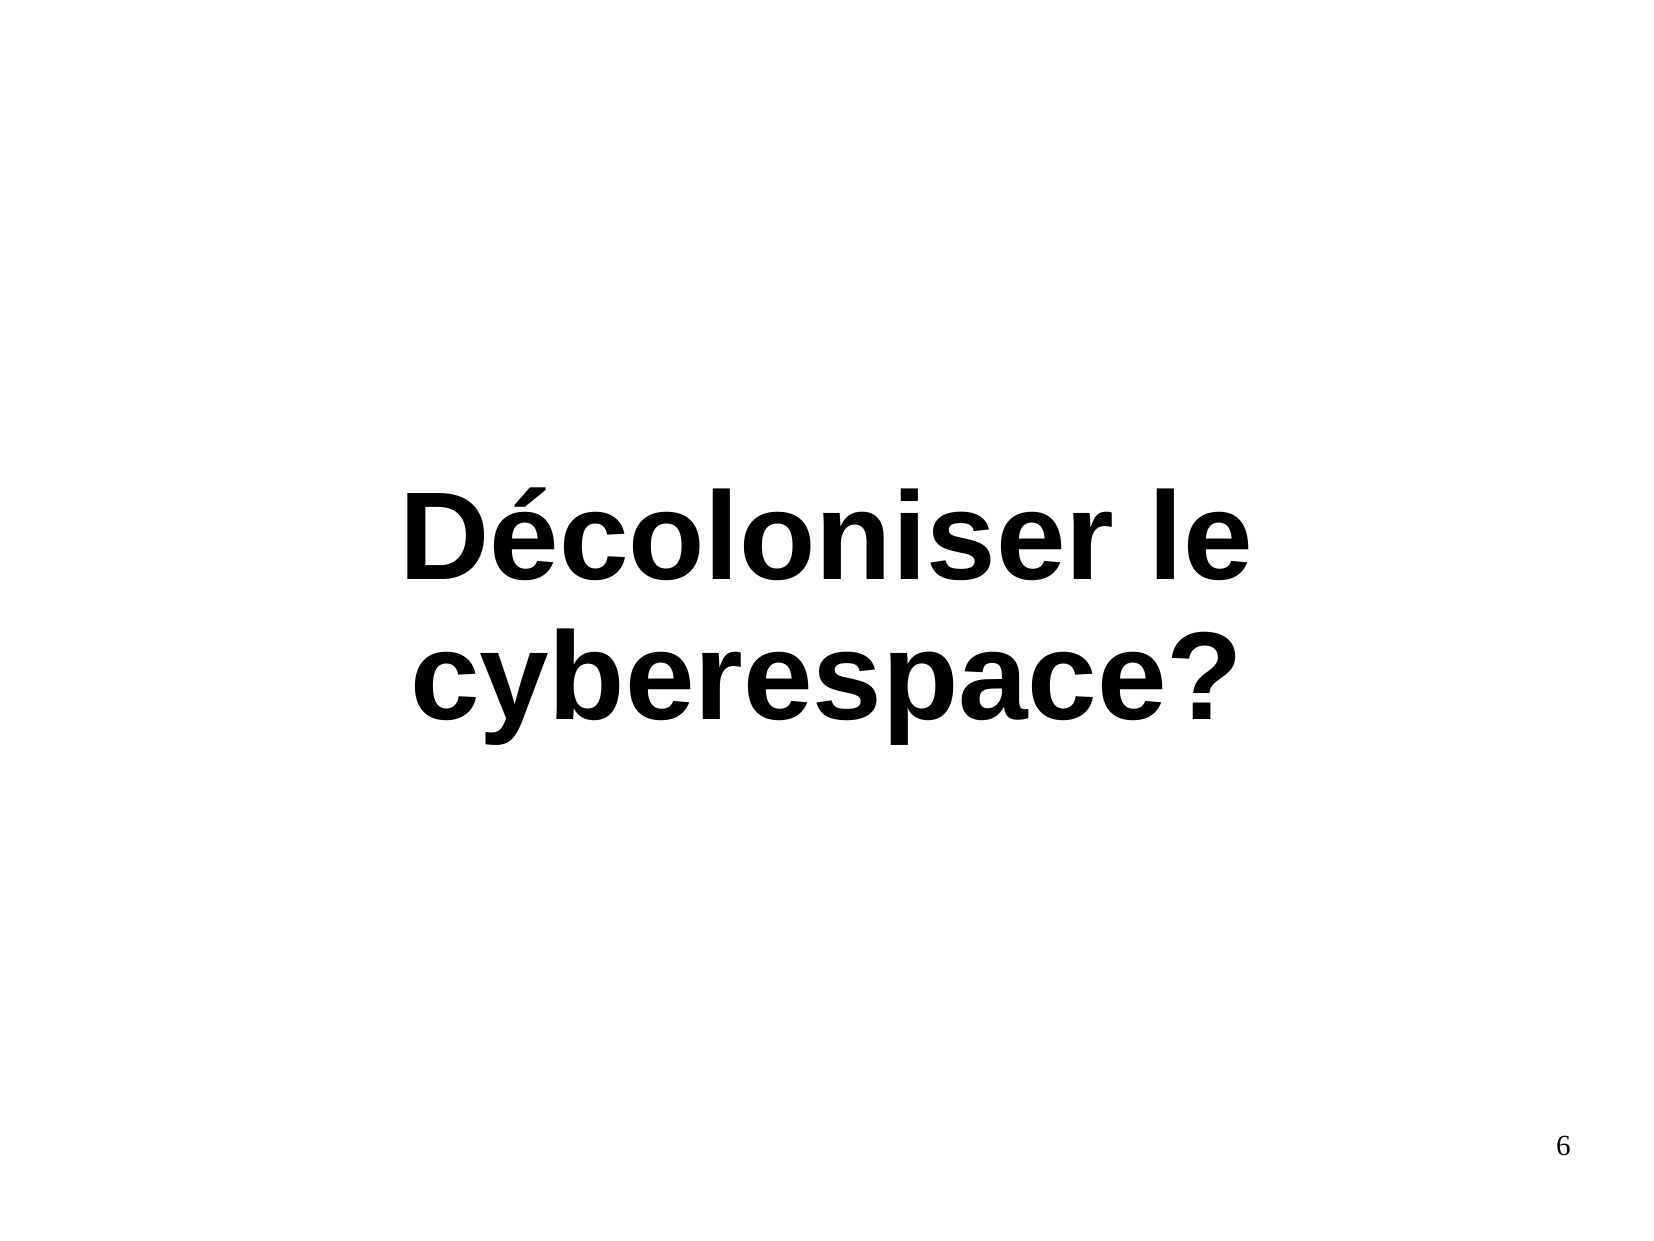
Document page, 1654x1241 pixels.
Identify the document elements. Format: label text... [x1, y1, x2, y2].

title Décoloniser le cyberespace? [82, 466, 1571, 746]
